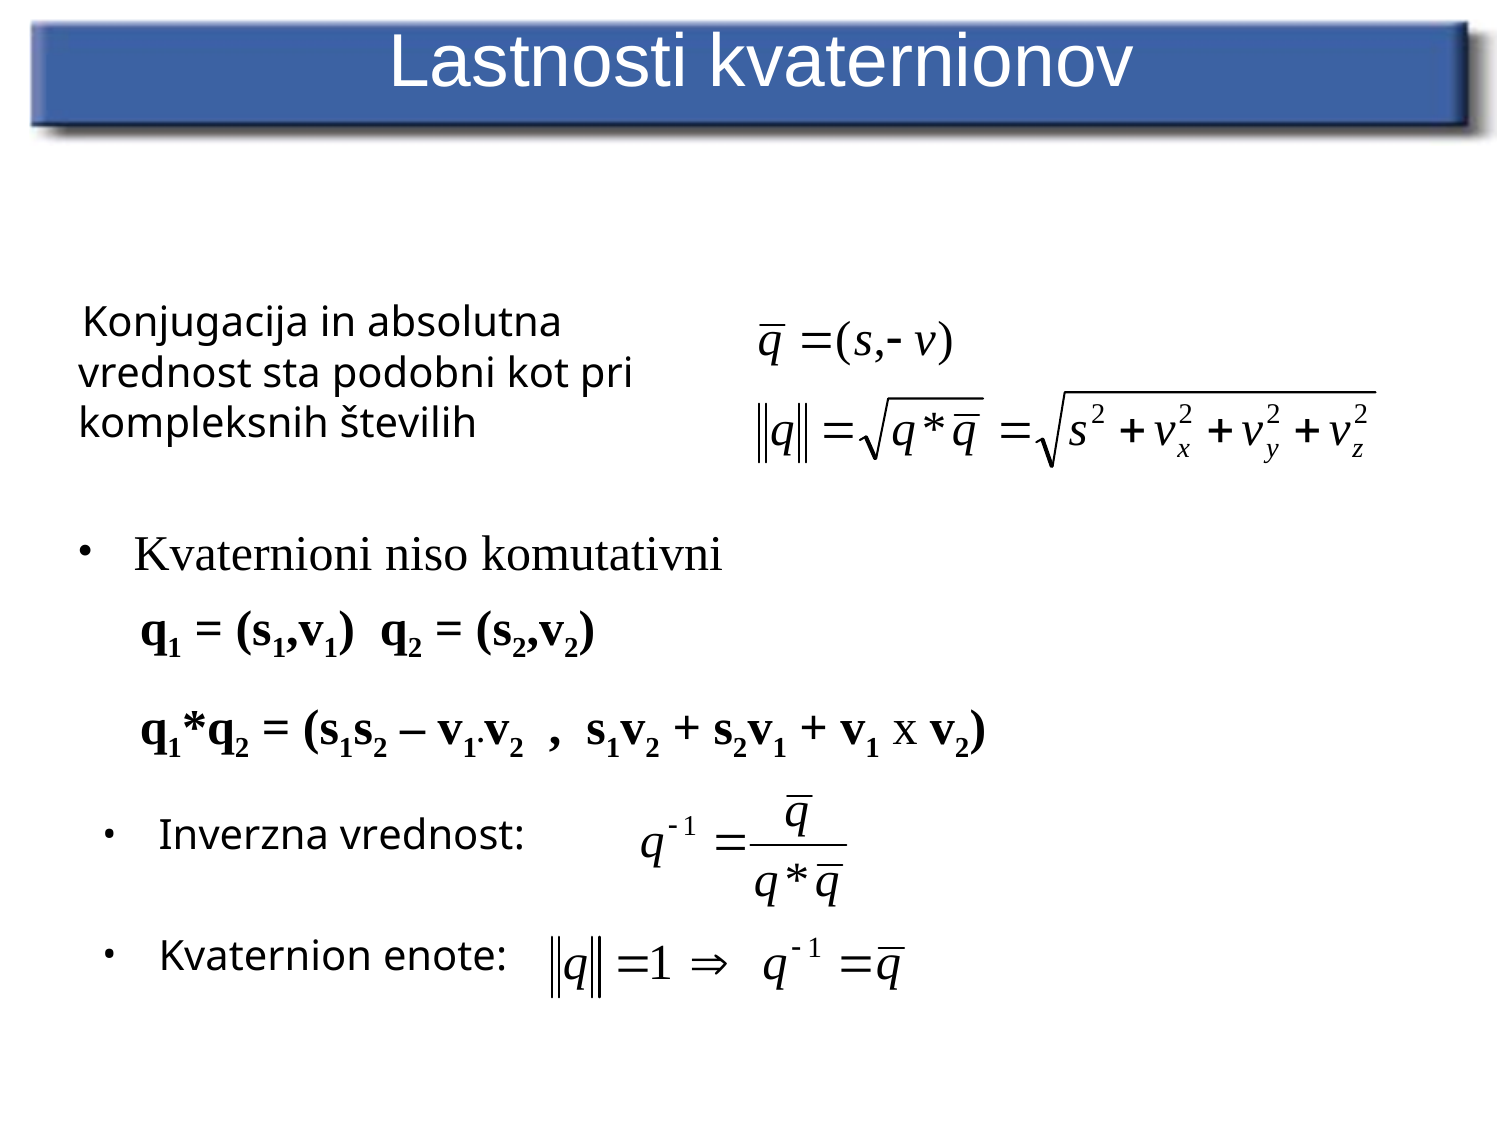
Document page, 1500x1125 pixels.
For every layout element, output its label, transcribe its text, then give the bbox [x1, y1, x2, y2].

chart [632, 779, 855, 916]
text_box Kvaternioni niso komutativni [62, 512, 1338, 588]
text_box q1 = (s1,v1) q2 = (s2,v2) q1*q2 = (s1s2 – v1.v2 , s1v2 + s2v1 + v1 x v2) [124, 587, 1051, 771]
chart [750, 312, 1388, 477]
title Lastnosti kvaternionov [159, 3, 1364, 110]
list Konjugacija in absolutna vrednost sta podobni kot pri kompleksnih številih [62, 287, 713, 512]
chart [542, 924, 913, 1010]
picture [29, 18, 1497, 146]
text_box Inverzna vrednost: Kvaternion enote: [87, 800, 550, 1000]
